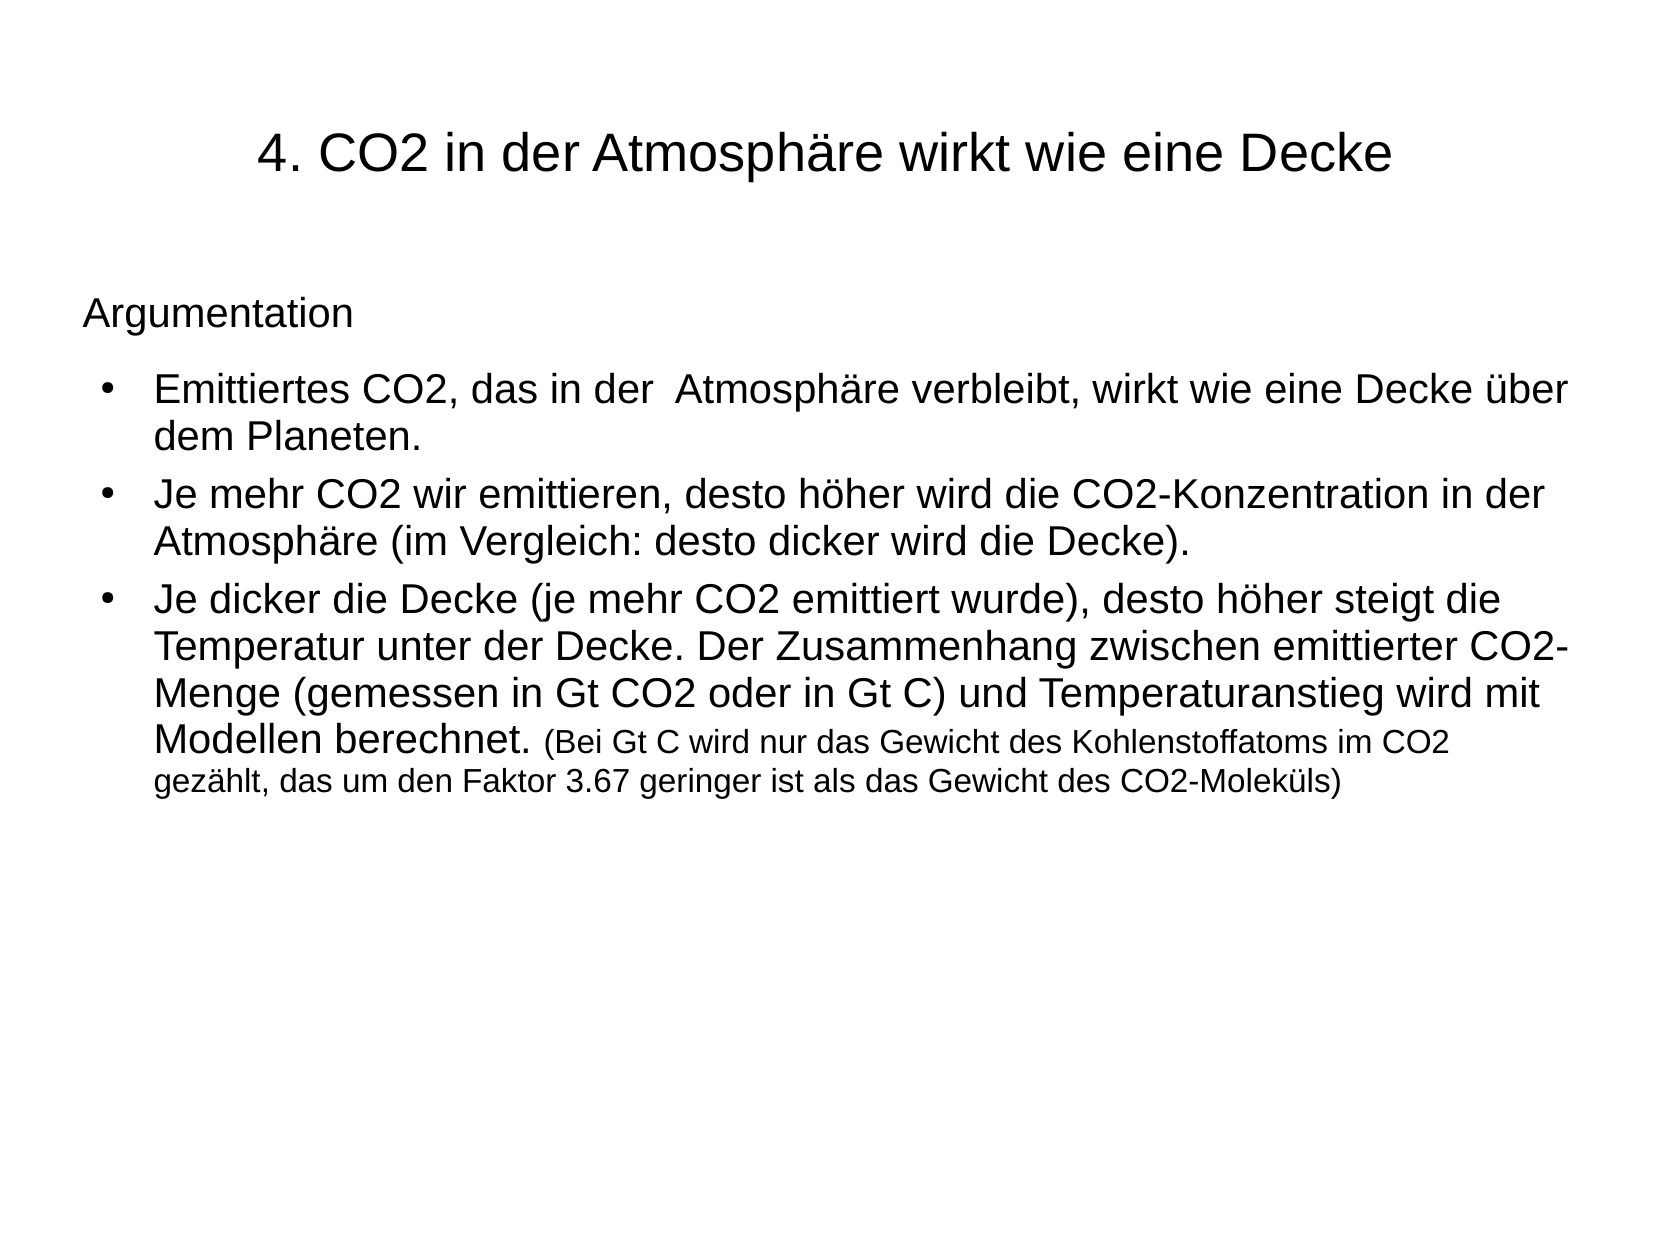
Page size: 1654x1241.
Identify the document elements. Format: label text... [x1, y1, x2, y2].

title 4. CO2 in der Atmosphäre wirkt wie eine Decke [82, 49, 1571, 257]
list Argumentation Emittiertes CO2, das in der Atmosphäre verbleibt, wirkt wie eine Decke über dem Planeten. Je mehr CO2 wir emittieren, desto höher wird die CO2-Konzentration in der Atmosphäre (im Vergleich: desto dicker wird die Decke). Je dicker die Decke (je mehr CO2 emittiert wurde), desto höher steigt die Temperatur unter der Decke. Der Zusammenhang zwischen emittierter CO2-Menge (gemessen in Gt CO2 oder in Gt C) und Temperaturanstieg wird mit Modellen berechnet. (Bei Gt C wird nur das Gewicht des Kohlenstoffatoms im CO2 gezählt, das um den Faktor 3.67 geringer ist als das Gewicht des CO2-Moleküls) [82, 290, 1571, 800]
